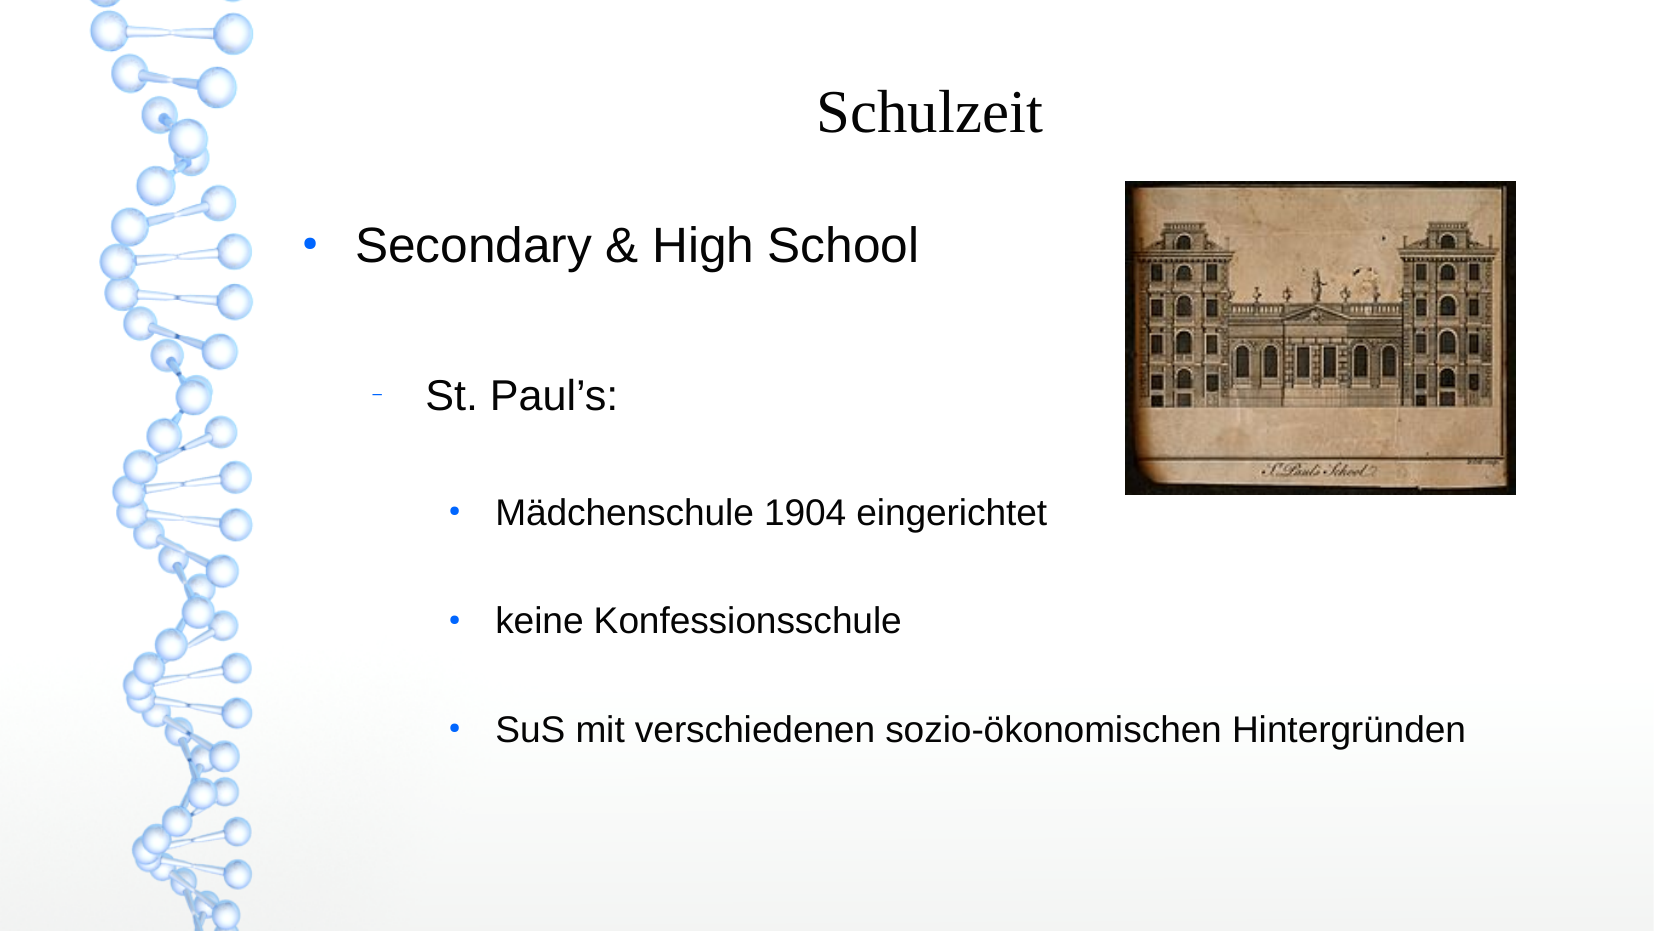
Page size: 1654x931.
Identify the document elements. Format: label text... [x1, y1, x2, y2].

title Schulzeit [265, 35, 1595, 189]
list Secondary & High School St. Paul’s: Mädchenschule 1904 eingerichtet keine Konfessionsschule SuS mit verschiedenen sozio-ökonomischen Hintergründen [285, 217, 1571, 758]
picture [0, 0, 1654, 931]
